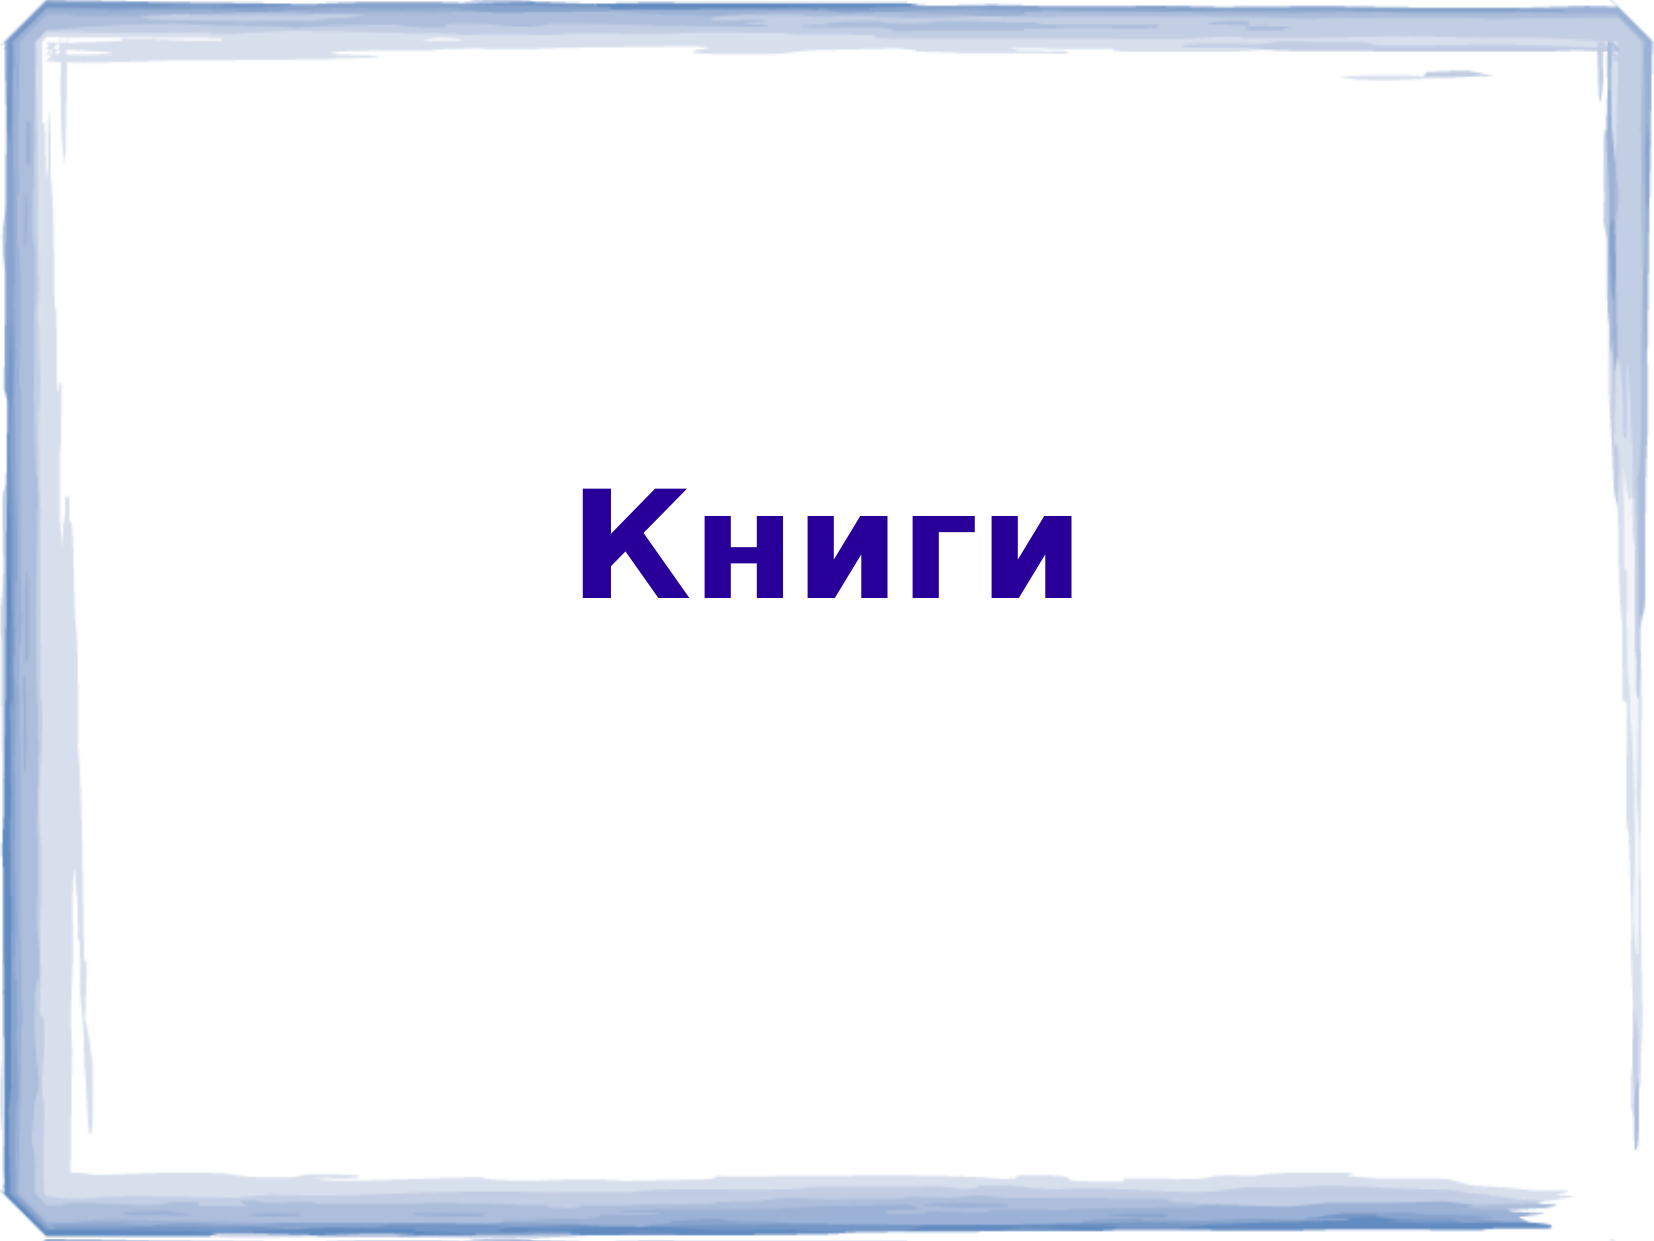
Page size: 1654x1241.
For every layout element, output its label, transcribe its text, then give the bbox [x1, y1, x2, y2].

subtitle Книги [82, 49, 1571, 1045]
picture [0, 0, 1654, 1241]
